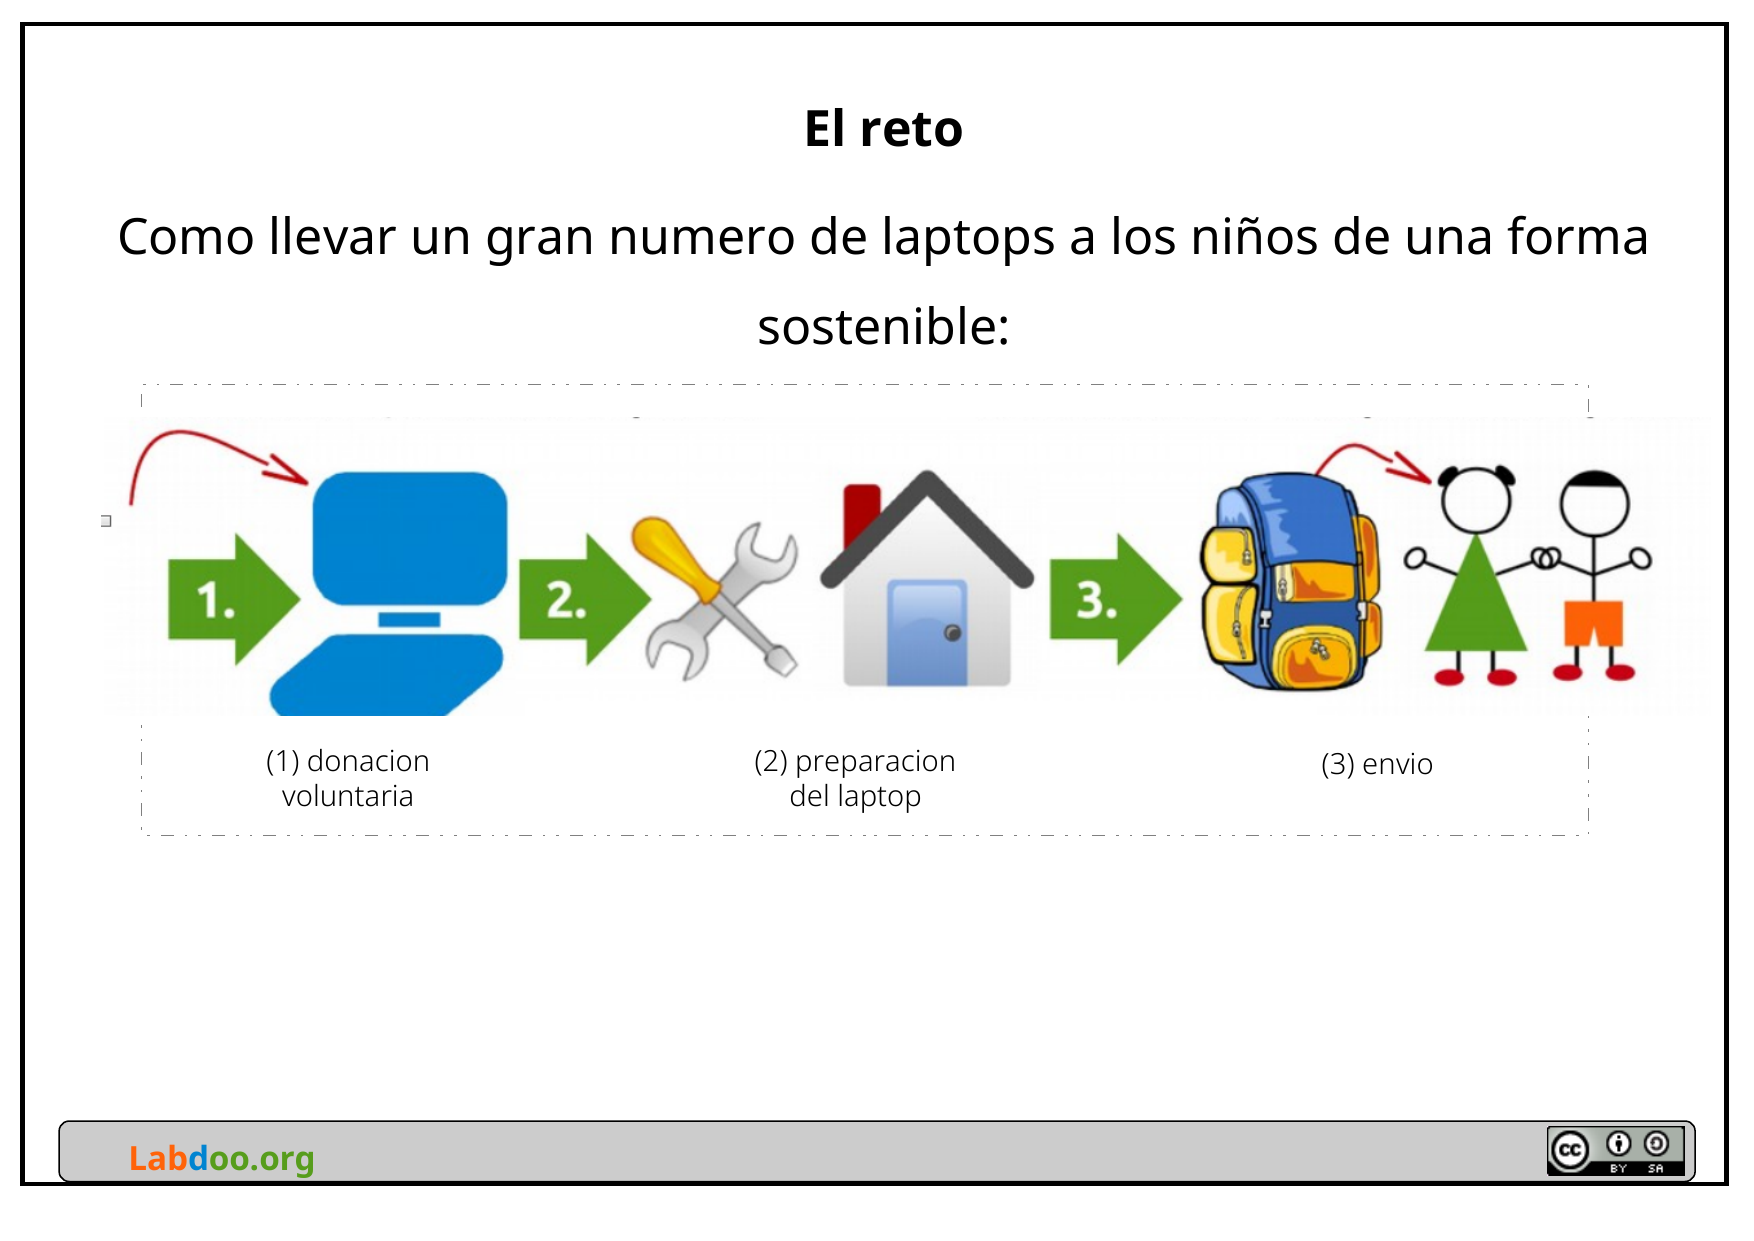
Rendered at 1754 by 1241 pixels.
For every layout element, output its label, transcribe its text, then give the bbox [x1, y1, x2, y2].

text_box Labdoo.org [113, 1115, 1191, 1194]
text_box (1) donacion voluntaria [209, 735, 488, 821]
text_box El reto Como llevar un gran numero de laptops a los niños de una forma sostenible: [59, 59, 1710, 625]
text_box (2) preparacion del laptop [716, 735, 995, 856]
picture [1547, 1126, 1685, 1176]
text_box (3) envio [1241, 737, 1514, 823]
picture [101, 417, 1711, 716]
